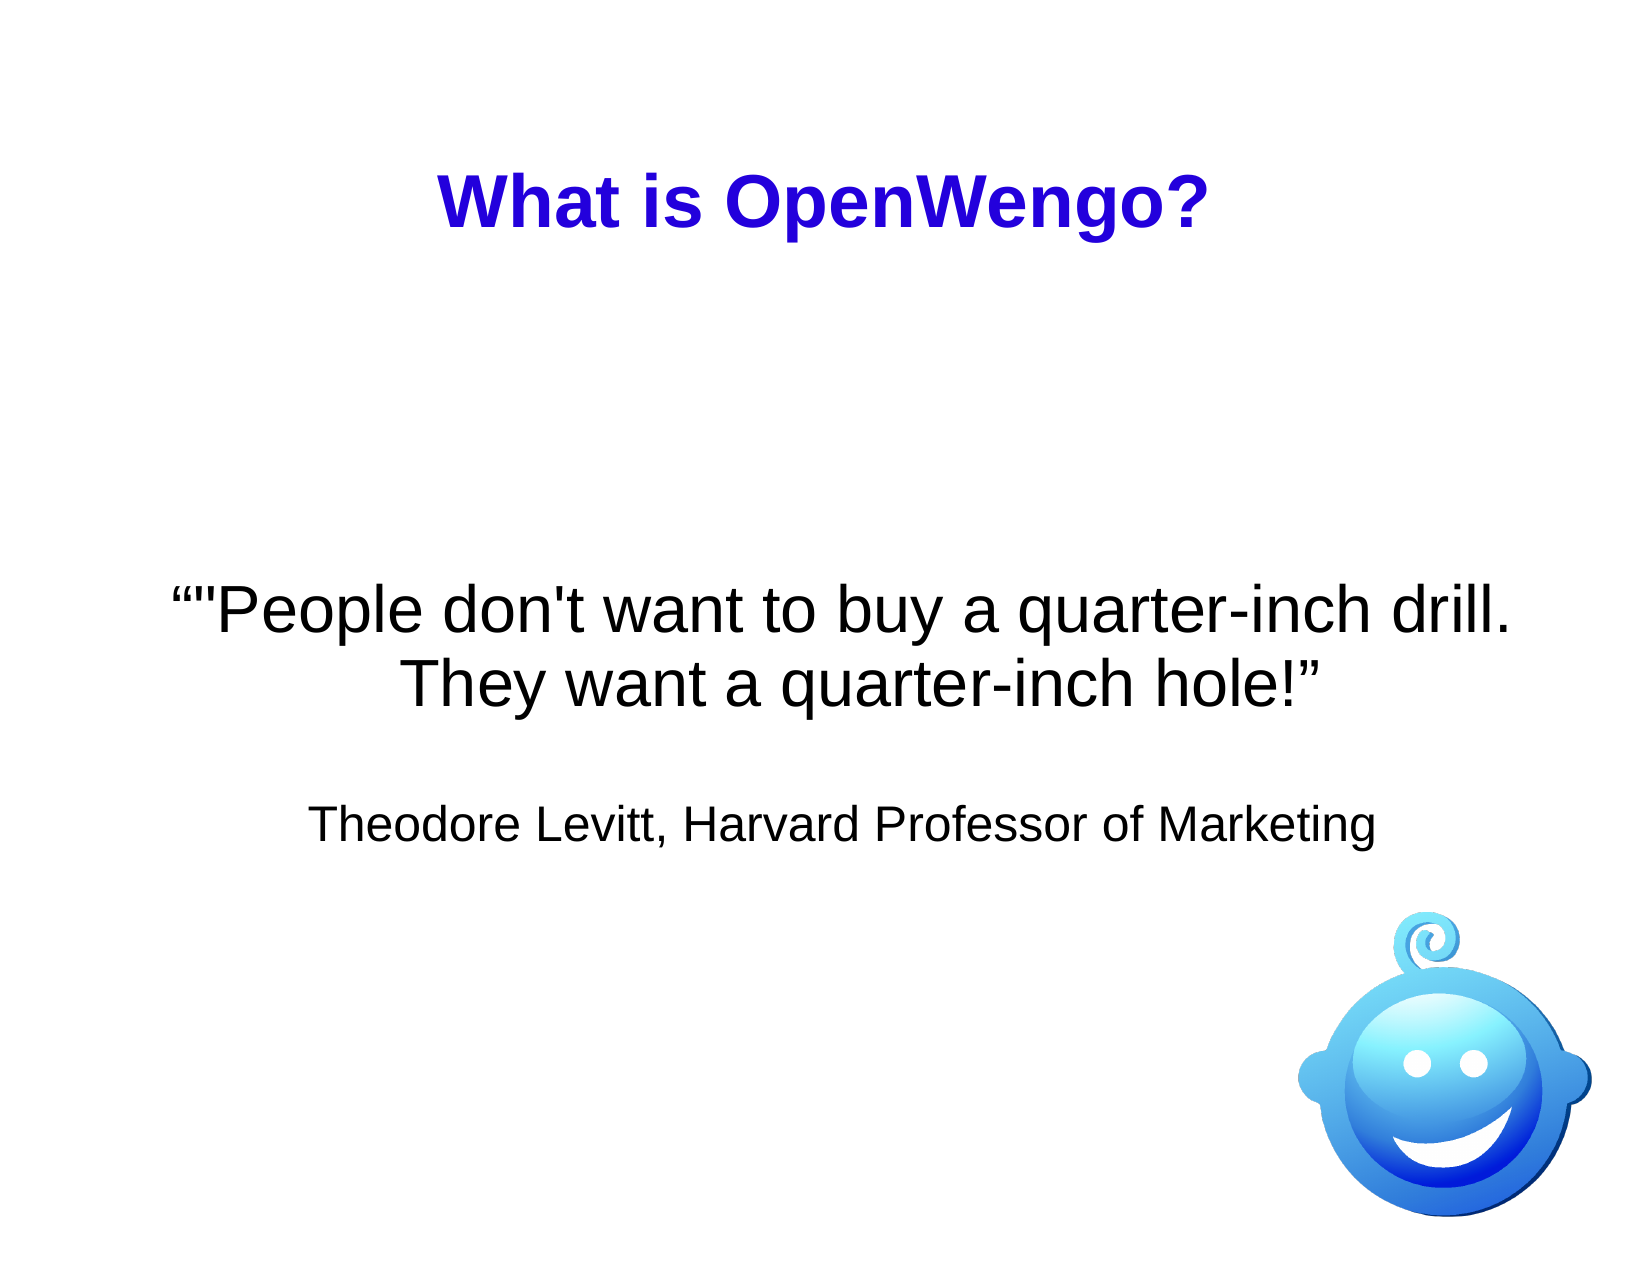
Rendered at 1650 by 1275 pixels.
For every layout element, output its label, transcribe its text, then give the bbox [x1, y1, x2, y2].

subtitle “"People don't want to buy a quarter-inch drill. They want a quarter-inch hole!” Theodore Levitt, Harvard Professor of Marketing [135, 329, 1515, 1094]
title What is OpenWengo? [135, 104, 1515, 299]
picture [1298, 911, 1592, 1217]
